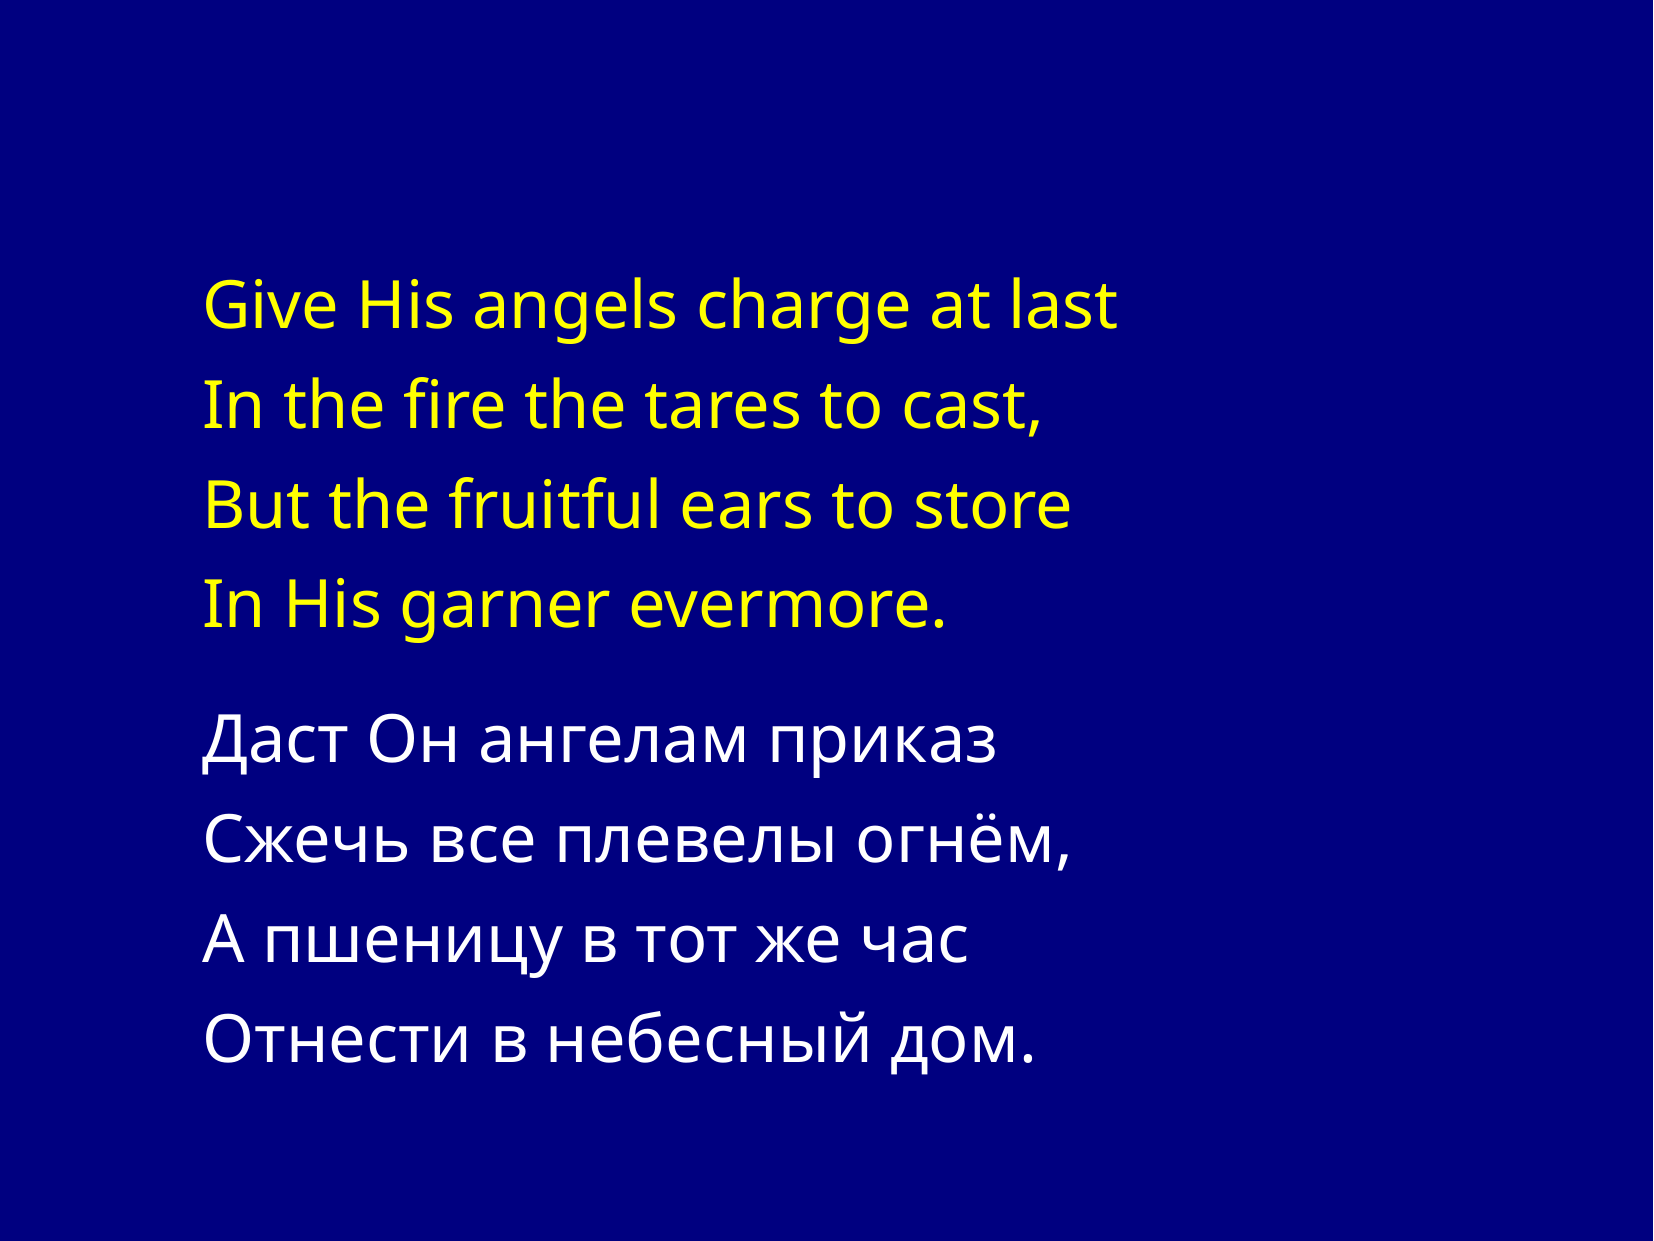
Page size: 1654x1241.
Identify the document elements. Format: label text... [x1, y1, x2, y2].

text_box Give His angels charge at last In the fire the tares to cast, But the fruitful ears to store In His garner evermore. [75, 150, 1576, 638]
text_box Даст Он ангелам приказ Сжечь все плевелы огнём, А пшеницу в тот же час Отнести в небесный дом. [75, 675, 1576, 1163]
